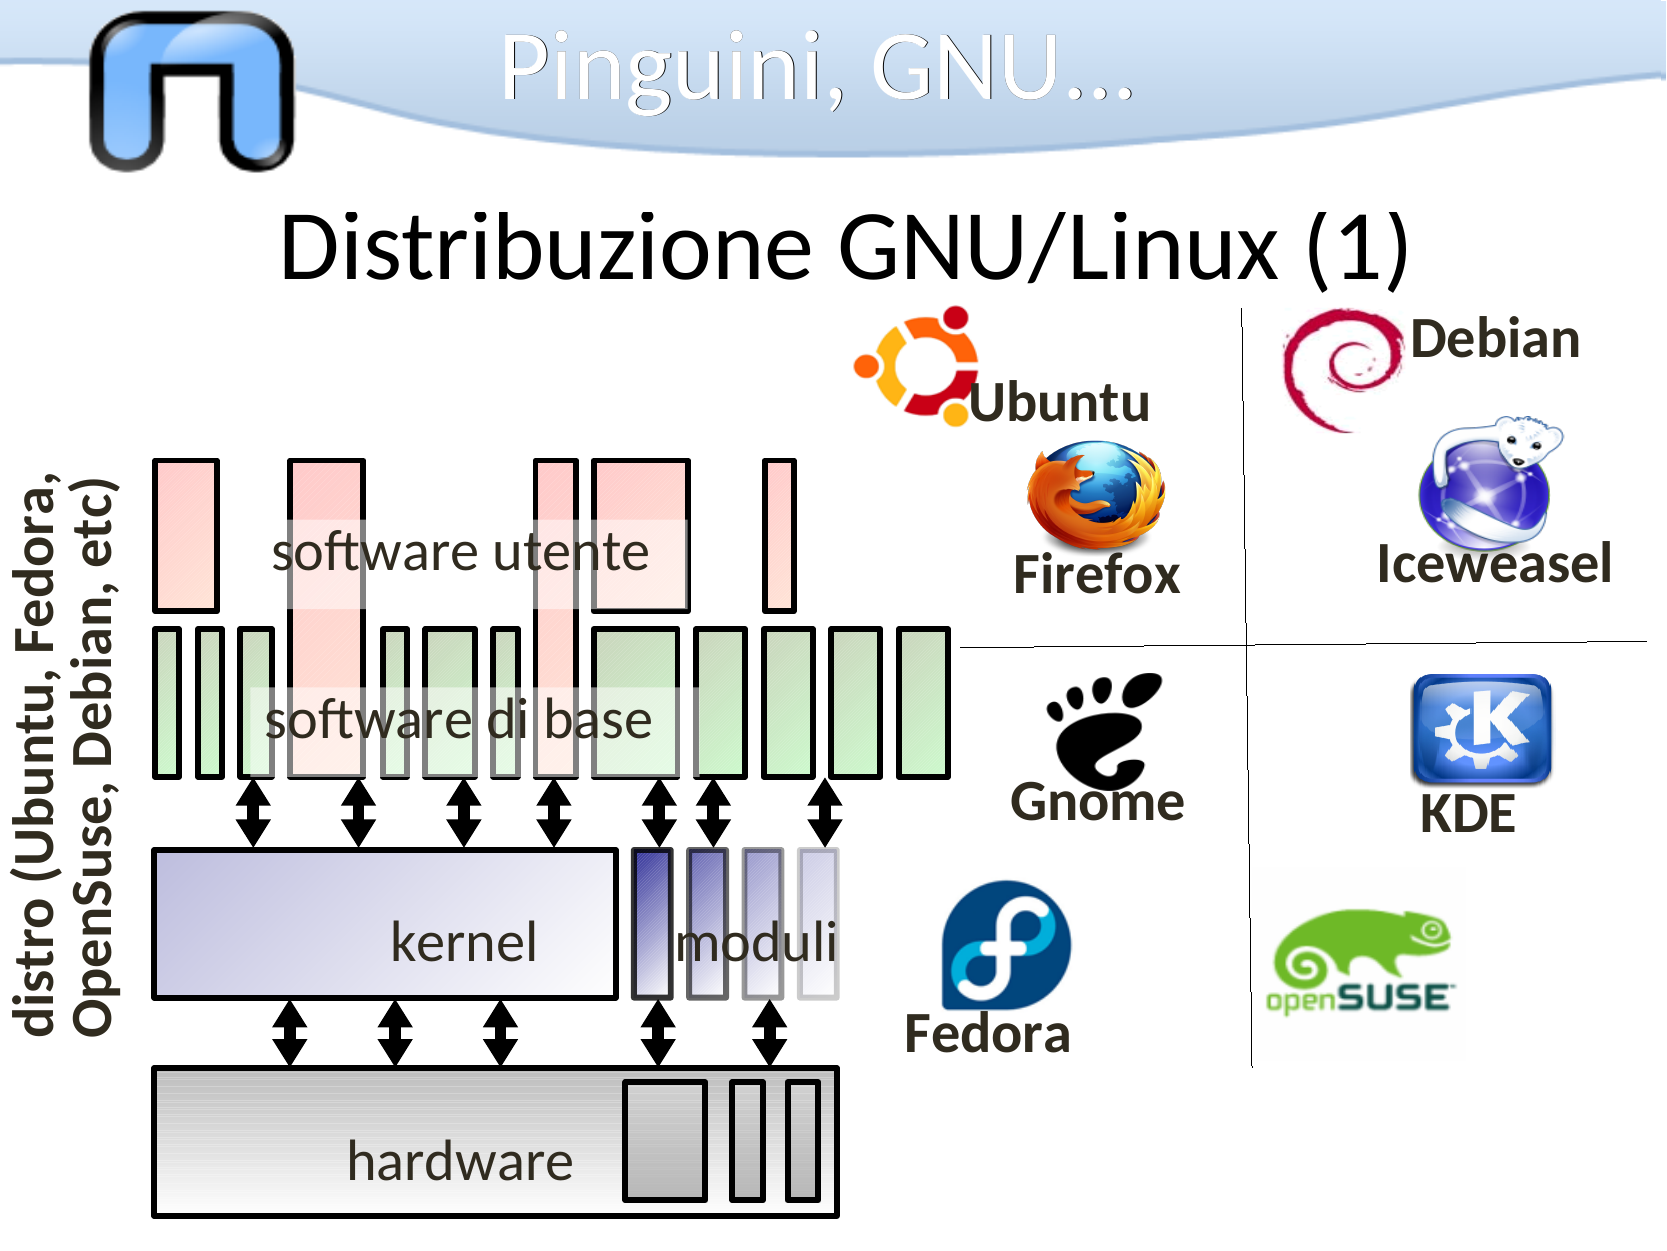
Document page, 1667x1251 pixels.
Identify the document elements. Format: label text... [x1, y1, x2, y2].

text_box Debian [1395, 306, 1623, 398]
text_box [765, 460, 794, 612]
text_box [290, 610, 364, 687]
text_box Ubuntu [953, 370, 1205, 467]
text_box [197, 629, 222, 777]
text_box [689, 849, 727, 910]
text_box [493, 629, 518, 687]
text_box Firefox [998, 542, 1226, 634]
text_box [593, 460, 688, 519]
text_box [696, 629, 746, 777]
text_box moduli [659, 910, 878, 1000]
text_box software di base [250, 687, 700, 777]
text_box [154, 629, 179, 777]
text_box [154, 1068, 837, 1216]
text_box KDE [1405, 781, 1573, 872]
text_box Pinguini, GNU... [483, 16, 1279, 166]
text_box [763, 629, 813, 777]
text_box hardware [331, 1129, 612, 1220]
text_box [382, 629, 408, 687]
text_box [831, 629, 881, 777]
text_box [744, 849, 782, 910]
text_box [633, 849, 671, 998]
text_box Fedora [889, 1001, 1117, 1092]
text_box [898, 629, 949, 777]
text_box [799, 849, 837, 910]
text_box [535, 460, 577, 519]
text_box [154, 849, 616, 998]
text_box distro (Ubuntu, Fedora, OpenSuse, Debian, etc) [2, 387, 169, 1054]
text_box kernel [375, 910, 568, 1000]
text_box [593, 629, 678, 687]
text_box [290, 460, 364, 519]
picture [0, 0, 1667, 1251]
text_box [240, 629, 272, 777]
text_box [535, 610, 577, 687]
text_box Gnome [995, 769, 1247, 860]
text_box [155, 460, 217, 612]
text_box Iceweasel [1362, 531, 1667, 623]
title Distribuzione GNU/Linux (1) [56, 212, 1638, 371]
text_box software utente [256, 519, 688, 610]
text_box [425, 629, 475, 687]
